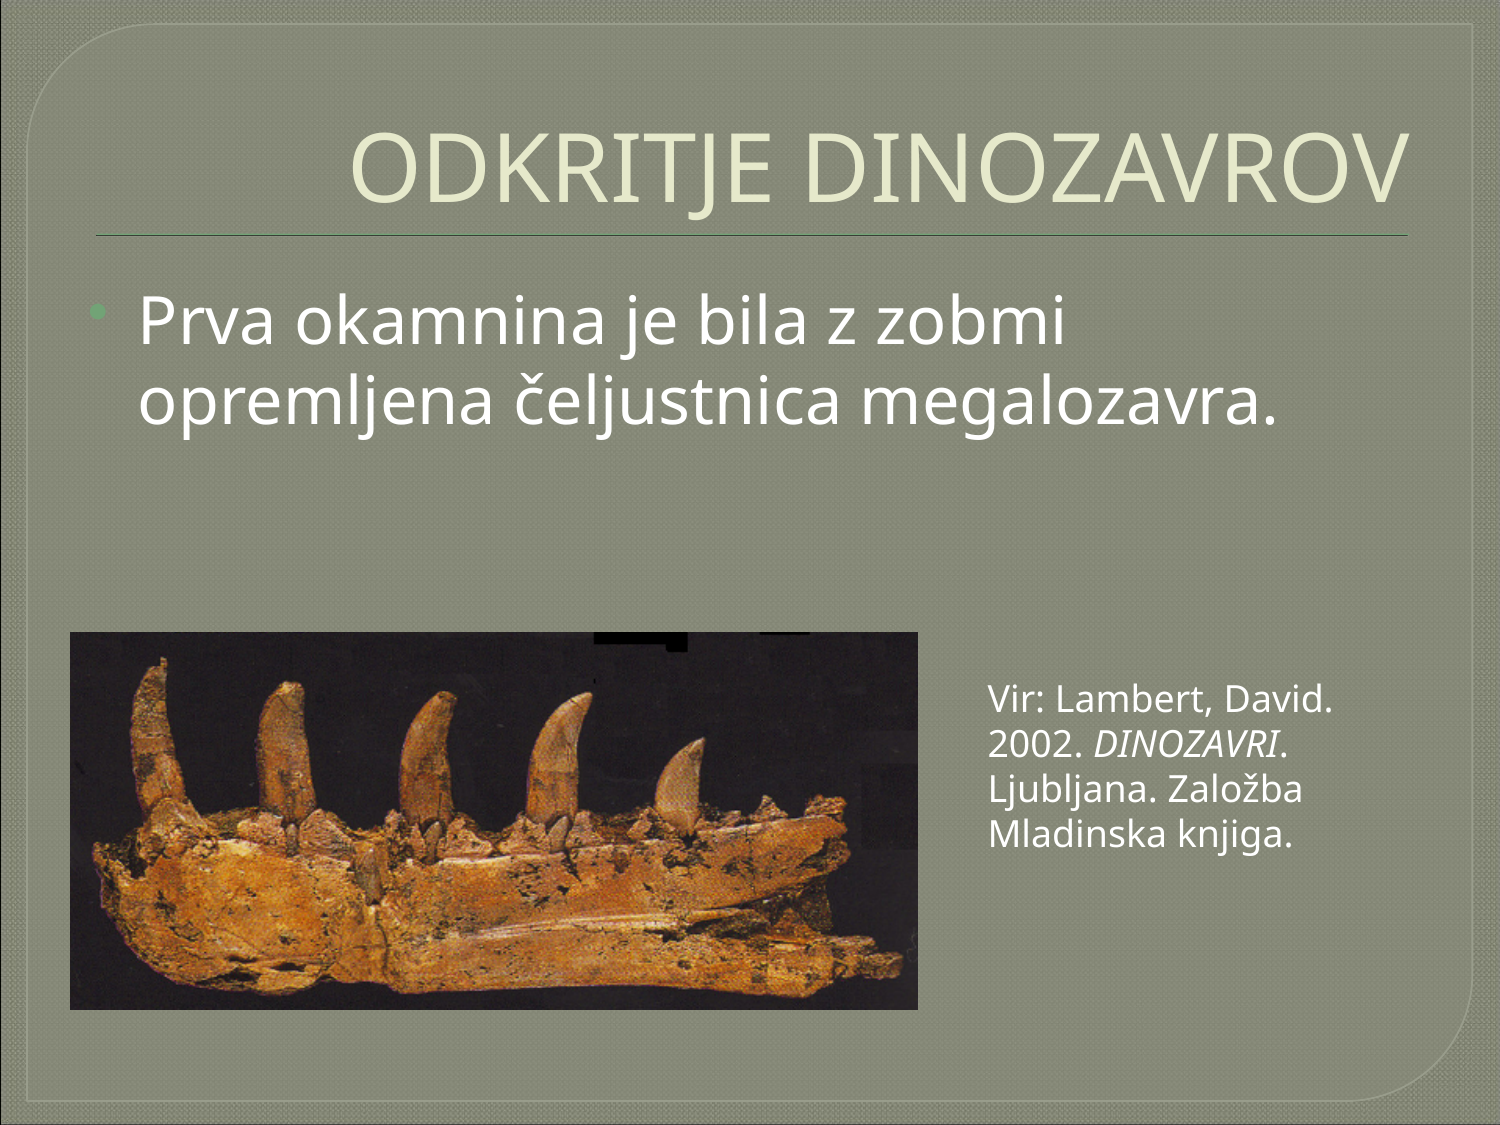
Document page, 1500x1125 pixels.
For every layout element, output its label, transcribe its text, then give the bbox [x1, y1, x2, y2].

picture [0, 0, 1500, 1125]
title ODKRITJE DINOZAVROV [75, 41, 1425, 230]
list Prva okamnina je bila z zobmi opremljena čeljustnica megalozavra. [75, 270, 1425, 1013]
text_box Vir: Lambert, David. 2002. DINOZAVRI. Ljubljana. Založba Mladinska knjiga. [972, 667, 1430, 908]
